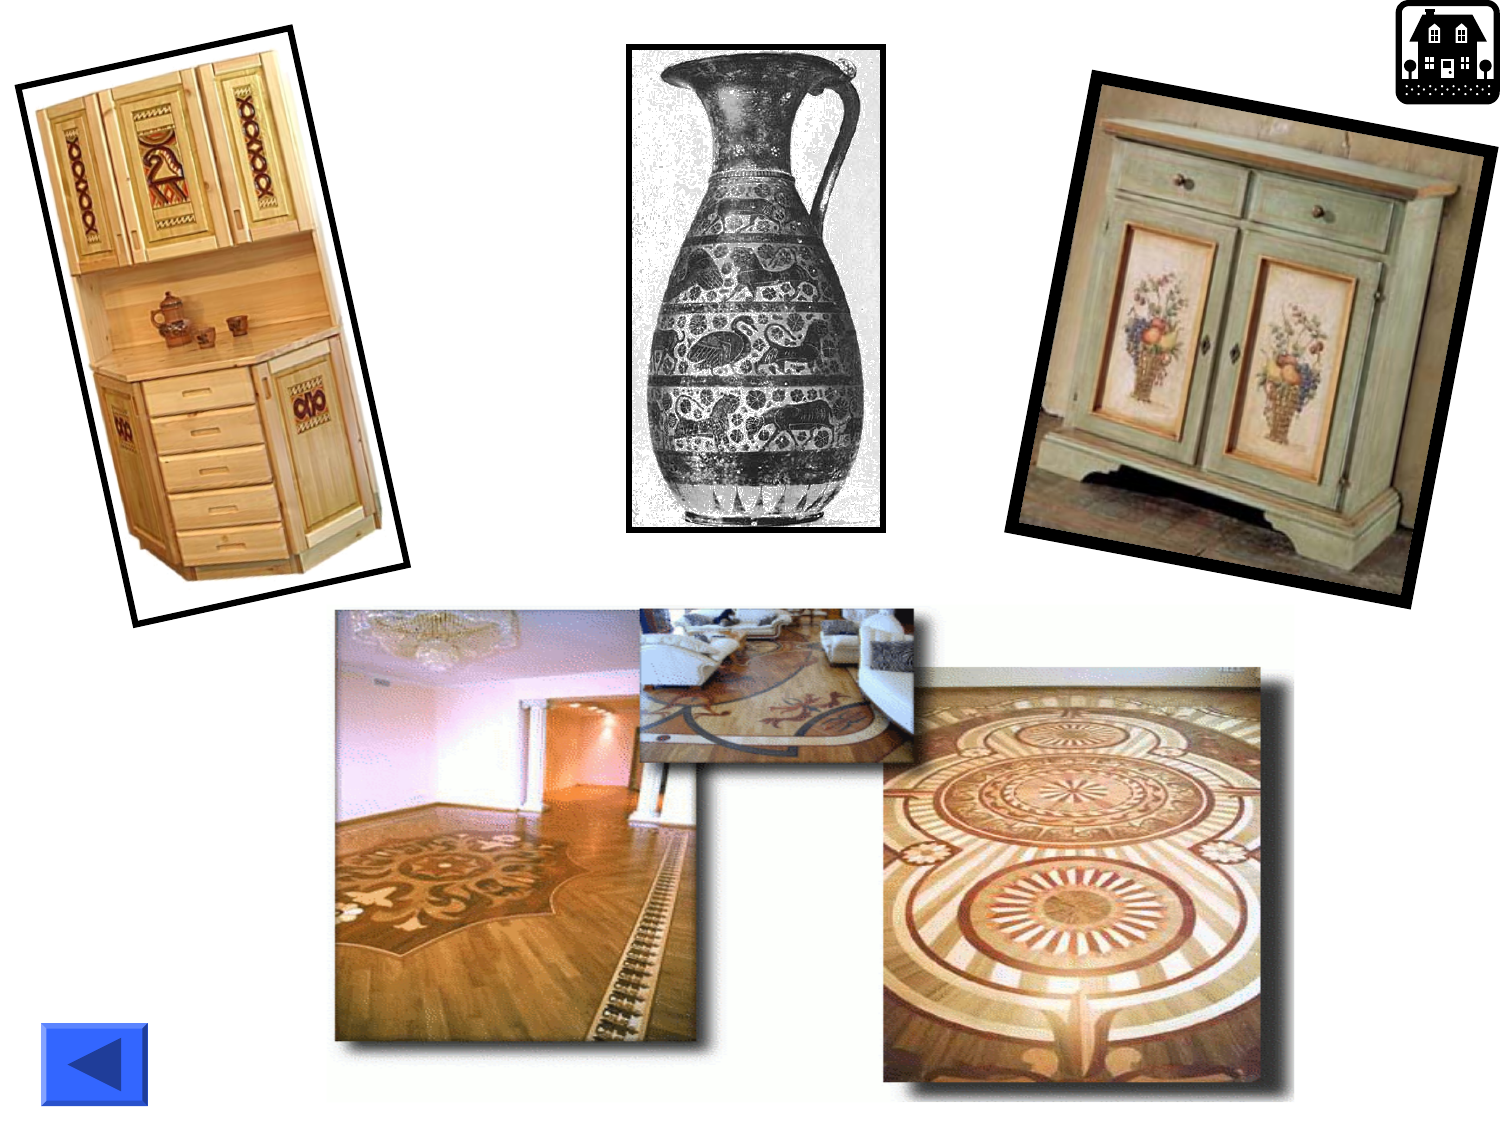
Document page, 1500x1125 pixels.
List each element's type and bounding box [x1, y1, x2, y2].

text_box [42, 1023, 148, 1107]
picture [1395, 0, 1500, 105]
picture [21, 31, 404, 621]
picture [631, 50, 880, 528]
picture [324, 600, 1306, 1106]
picture [1018, 84, 1484, 595]
